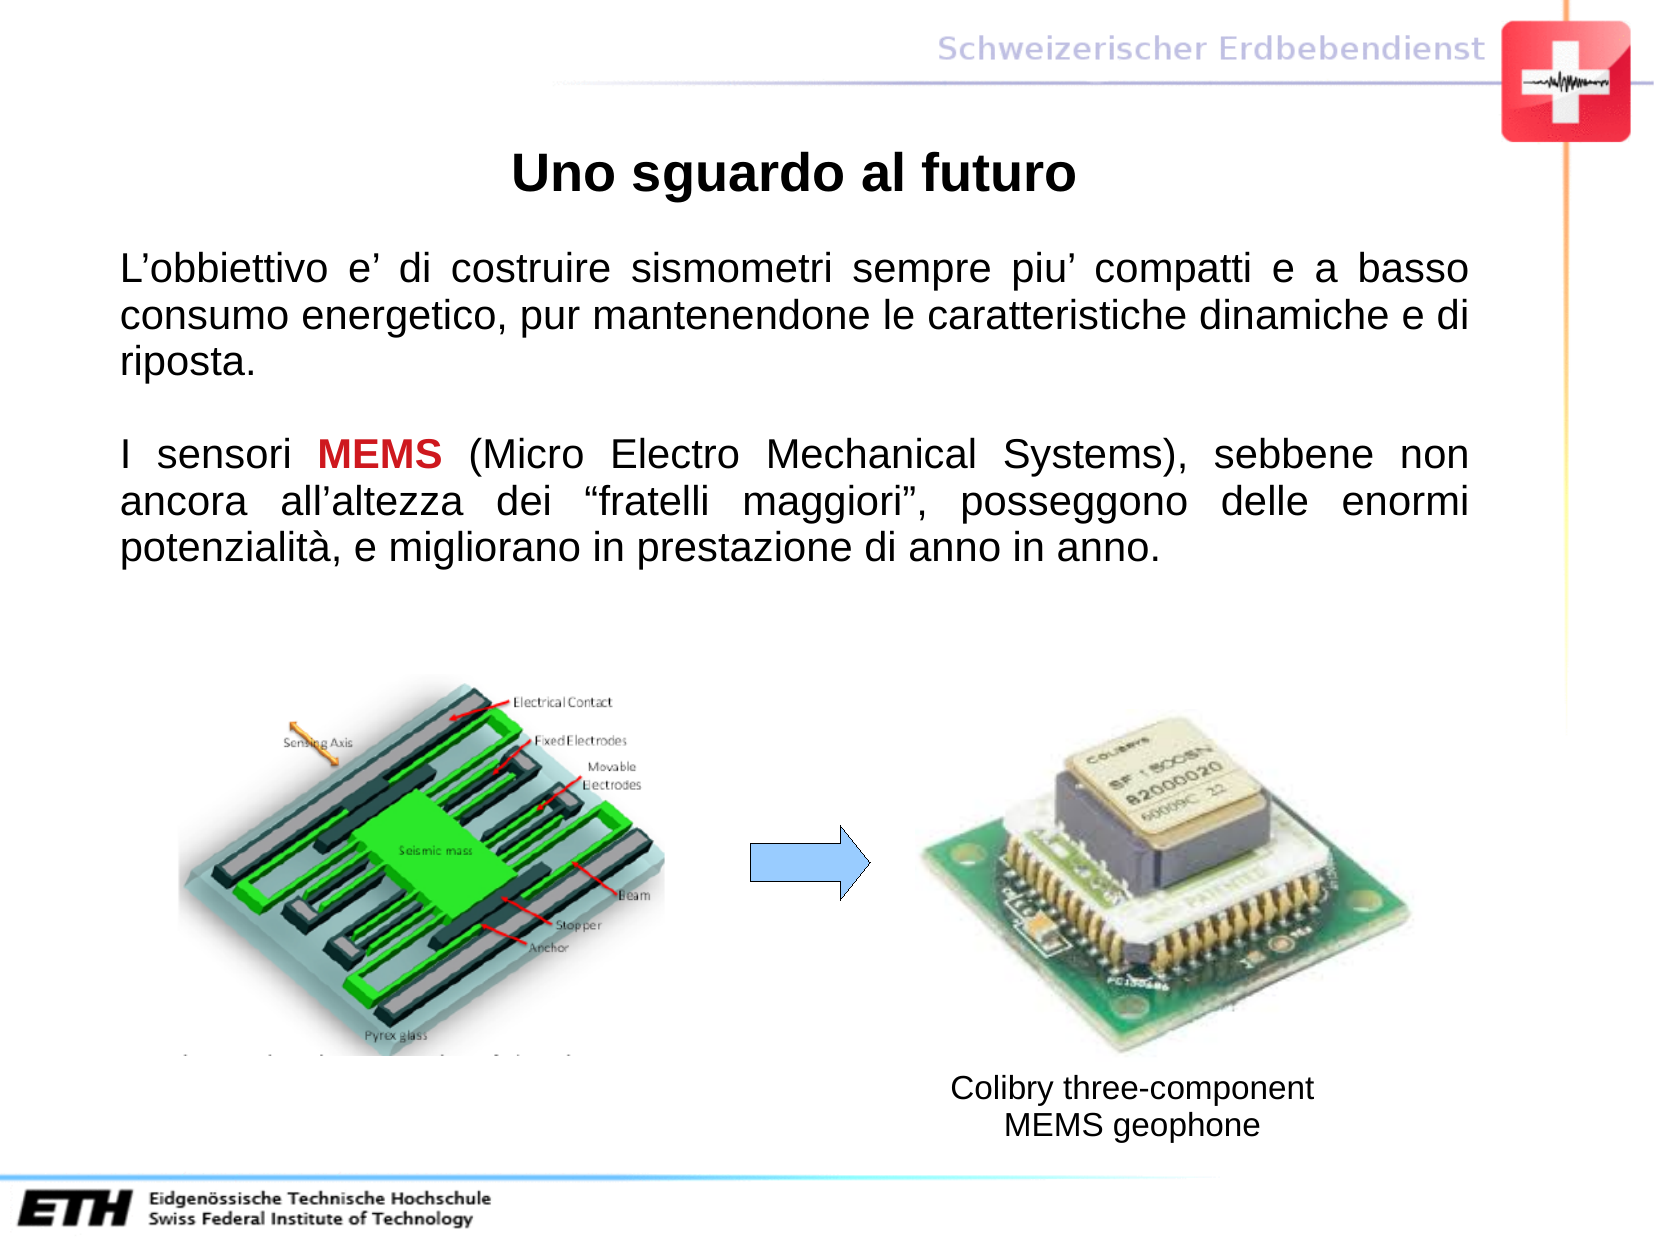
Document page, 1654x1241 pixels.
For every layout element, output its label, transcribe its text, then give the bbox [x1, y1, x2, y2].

picture [0, 0, 1654, 1241]
text_box [750, 825, 871, 901]
text_box Colibry three-component MEMS geophone [867, 1061, 1399, 1151]
text_box Uno sguardo al futuro L’obbiettivo e’ di costruire sismometri sempre piu’ compatti e a basso consumo energetico, pur mantenendone le caratteristiche dinamiche e di riposta. I sensori MEMS (Micro Electro Mechanical Systems), sebbene non ancora all’altezza dei “fratelli maggiori”, posseggono delle enormi potenzialità, e migliorano in prestazione di anno in anno. [105, 135, 1486, 578]
